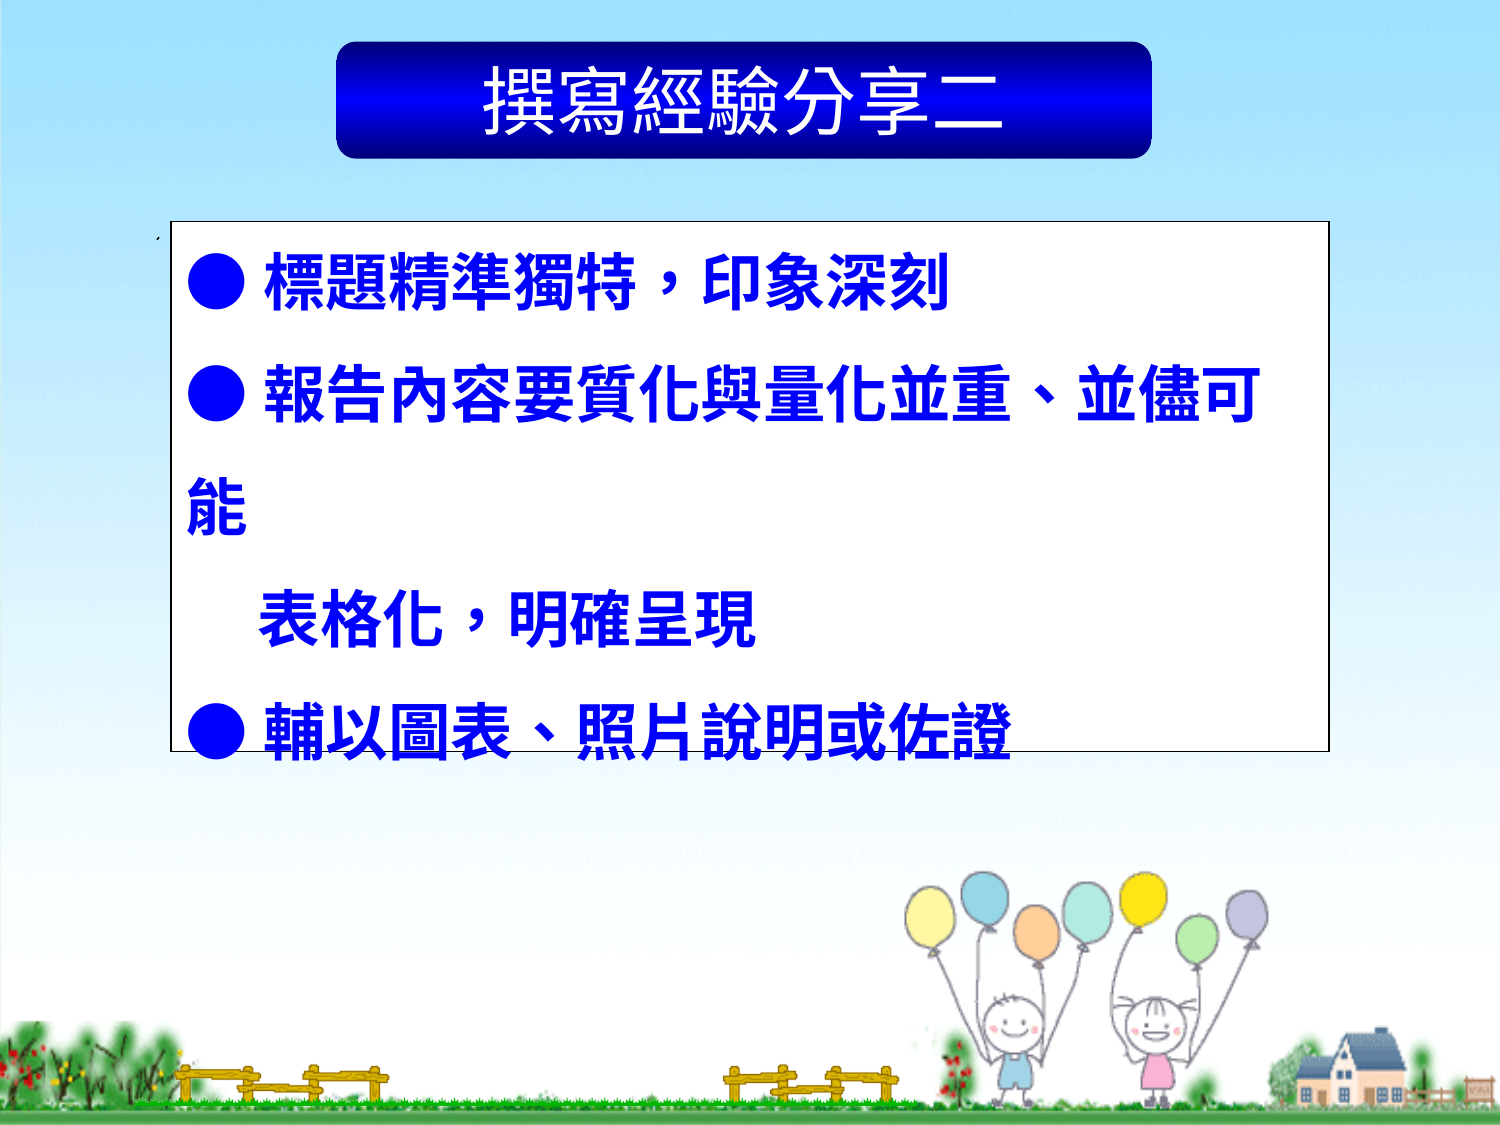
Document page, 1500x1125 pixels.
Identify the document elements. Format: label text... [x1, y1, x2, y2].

picture [0, 0, 1500, 1125]
text_box ●標題精準獨特，印象深刻 ●報告內容要質化與量化並重、並儘可能 表格化，明確呈現 ●輔以圖表、照片說明或佐證 [171, 221, 1329, 752]
text_box 撰寫經驗分享二 [336, 41, 1152, 159]
text_box ●標題精準獨特，印象深刻 ●報告內容要質化與量化並重、並儘可能 表格化，明確呈現 ●輔以圖表、照片說明或佐證 [399, 710, 439, 752]
